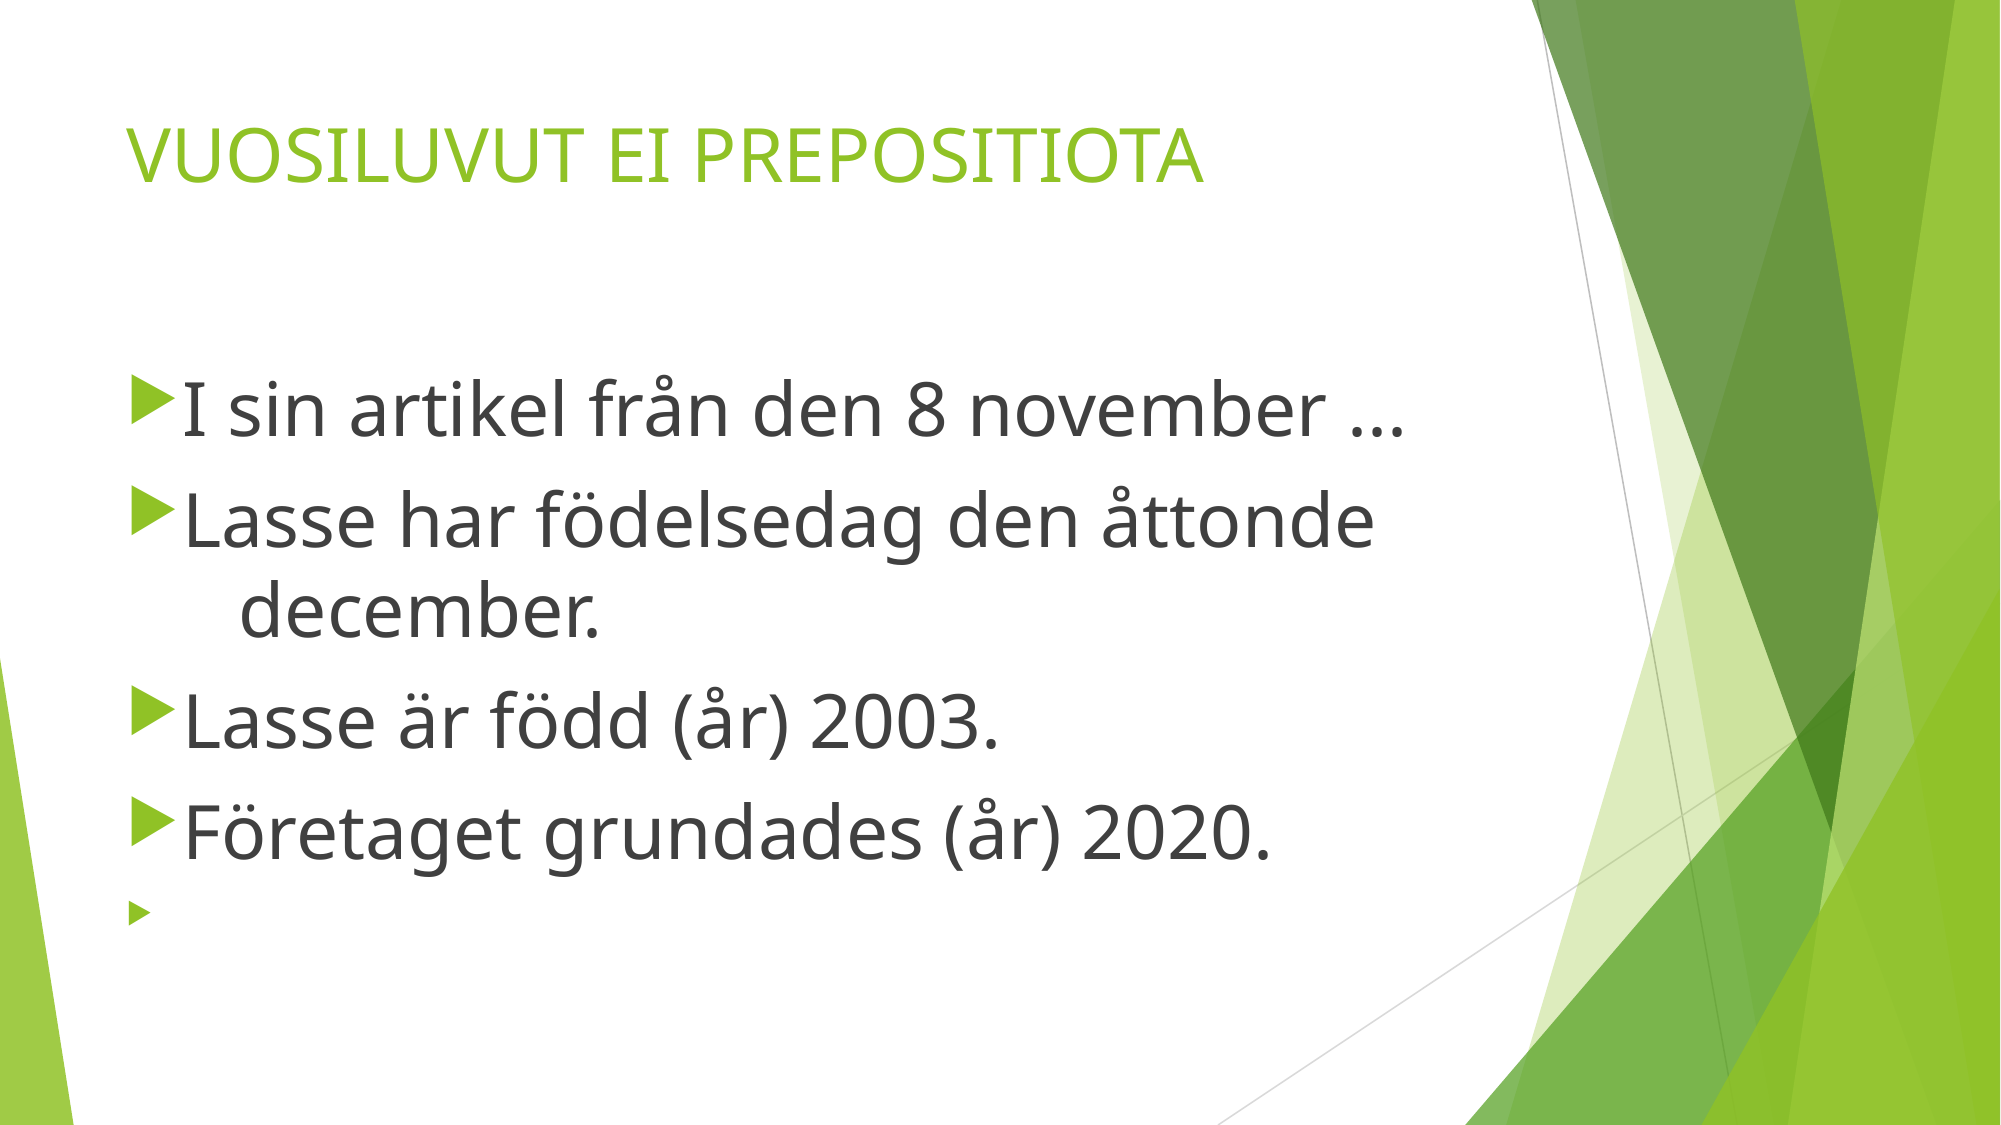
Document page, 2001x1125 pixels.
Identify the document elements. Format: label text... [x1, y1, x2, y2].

title VUOSILUVUT EI PREPOSITIOTA [111, 99, 1522, 317]
list I sin artikel från den 8 november ... Lasse har födelsedag den åttonde december. Lasse är född (år) 2003. Företaget grundades (år) 2020. [111, 354, 1522, 992]
